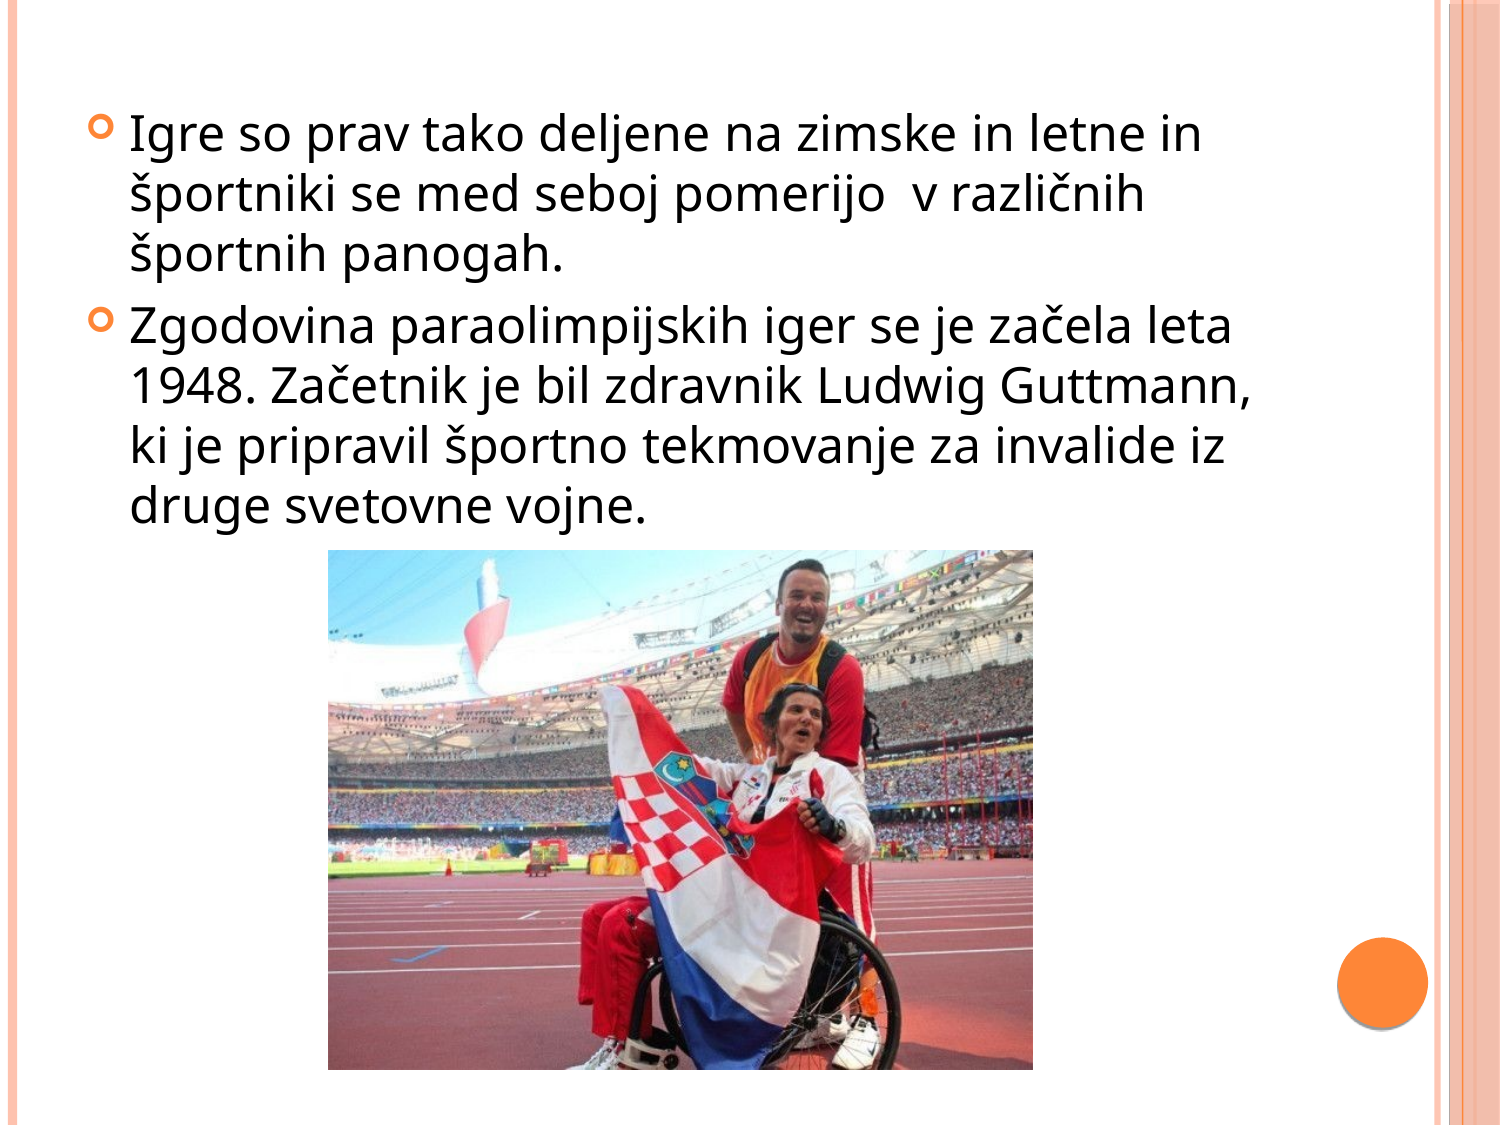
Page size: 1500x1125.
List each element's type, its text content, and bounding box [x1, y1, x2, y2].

picture [328, 550, 1033, 1070]
list Igre so prav tako deljene na zimske in letne in športniki se med seboj pomerijo v različnih športnih panogah. Zgodovina paraolimpijskih iger se je začela leta 1948. Začetnik je bil zdravnik Ludwig Guttmann, ki je pripravil športno tekmovanje za invalide iz druge svetovne vojne. [70, 93, 1300, 1062]
